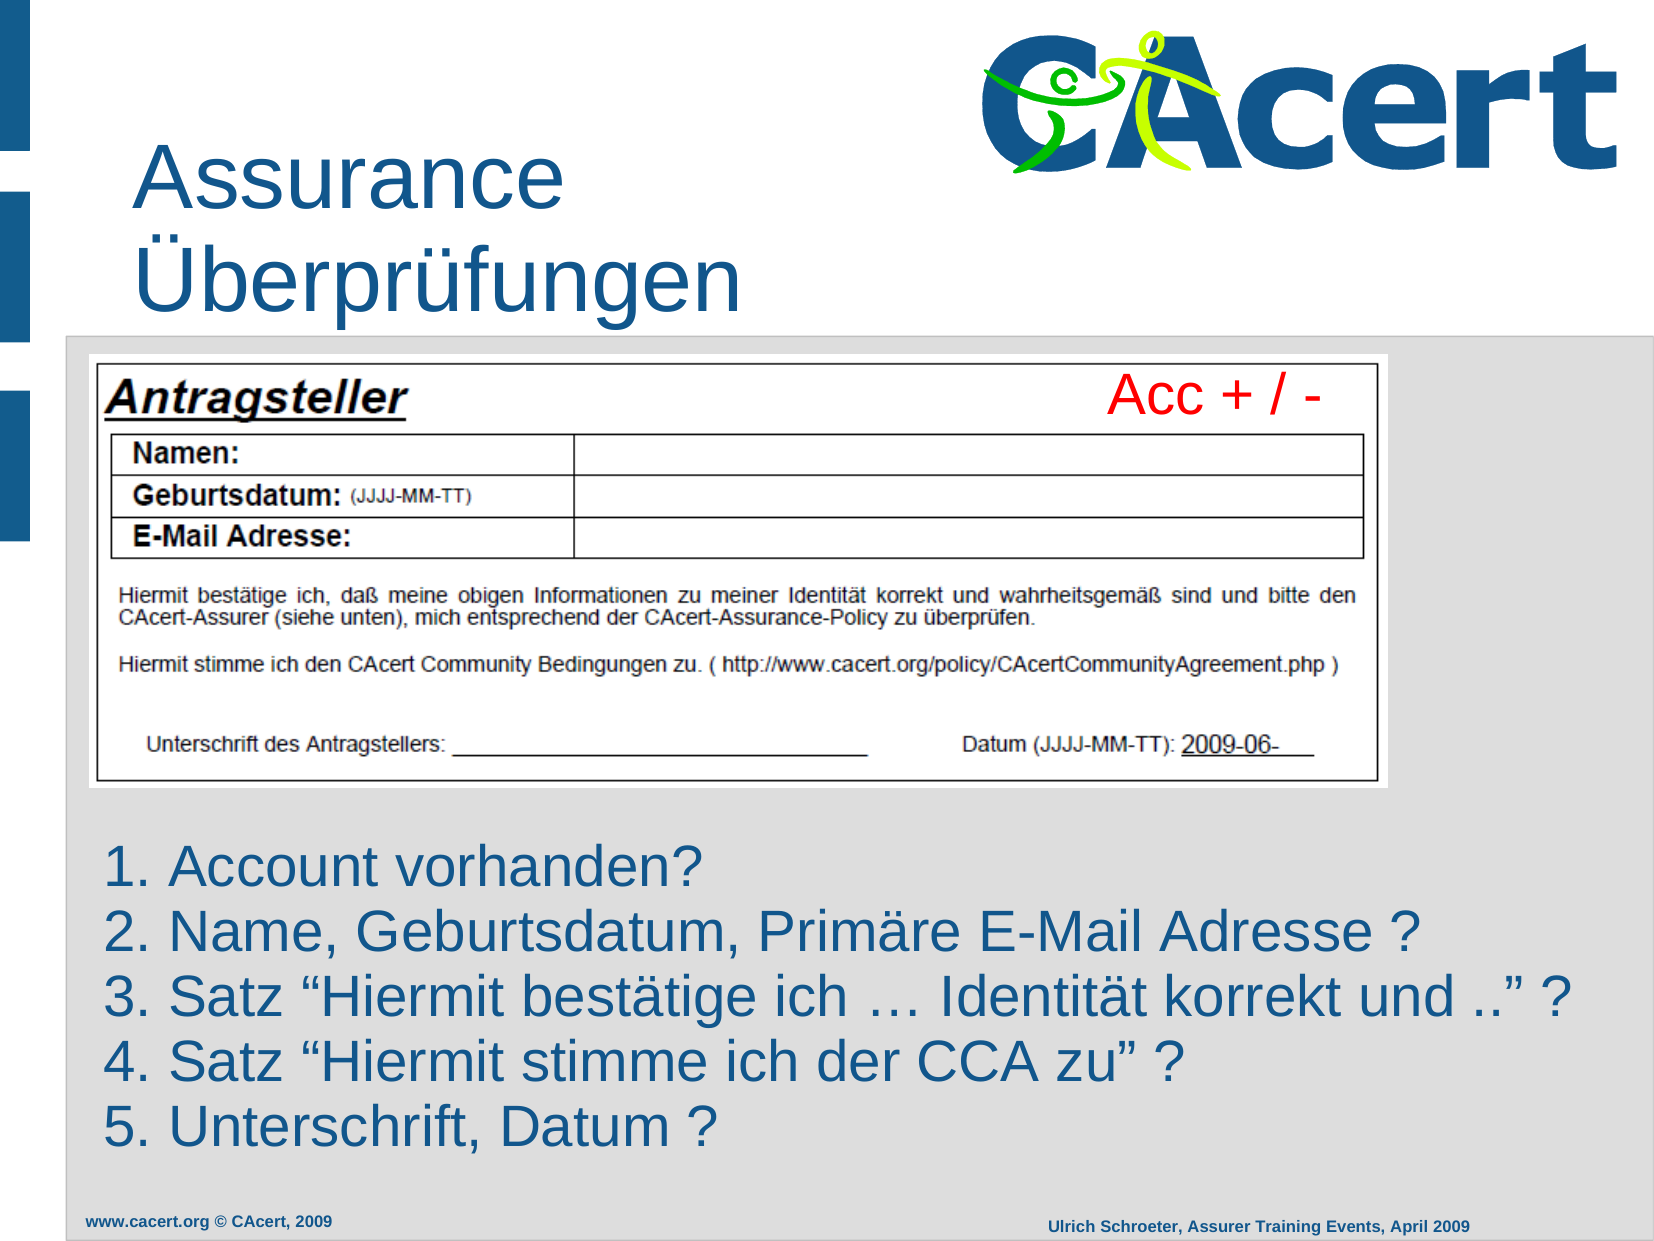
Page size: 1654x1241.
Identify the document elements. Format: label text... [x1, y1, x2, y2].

text_box Assurance Überprüfungen [118, 118, 760, 339]
picture [89, 354, 1388, 788]
text_box Acc + / - [1092, 354, 1359, 443]
text_box 1. Account vorhanden? 2. Name, Geburtsdatum, Primäre E-Mail Adresse ? 3. Satz “Hiermit bestätige ich … Identität korrekt und ..” ? 4. Satz “Hiermit stimme ich der CCA zu” ? 5. Unterschrift, Datum ? [88, 826, 1590, 1166]
